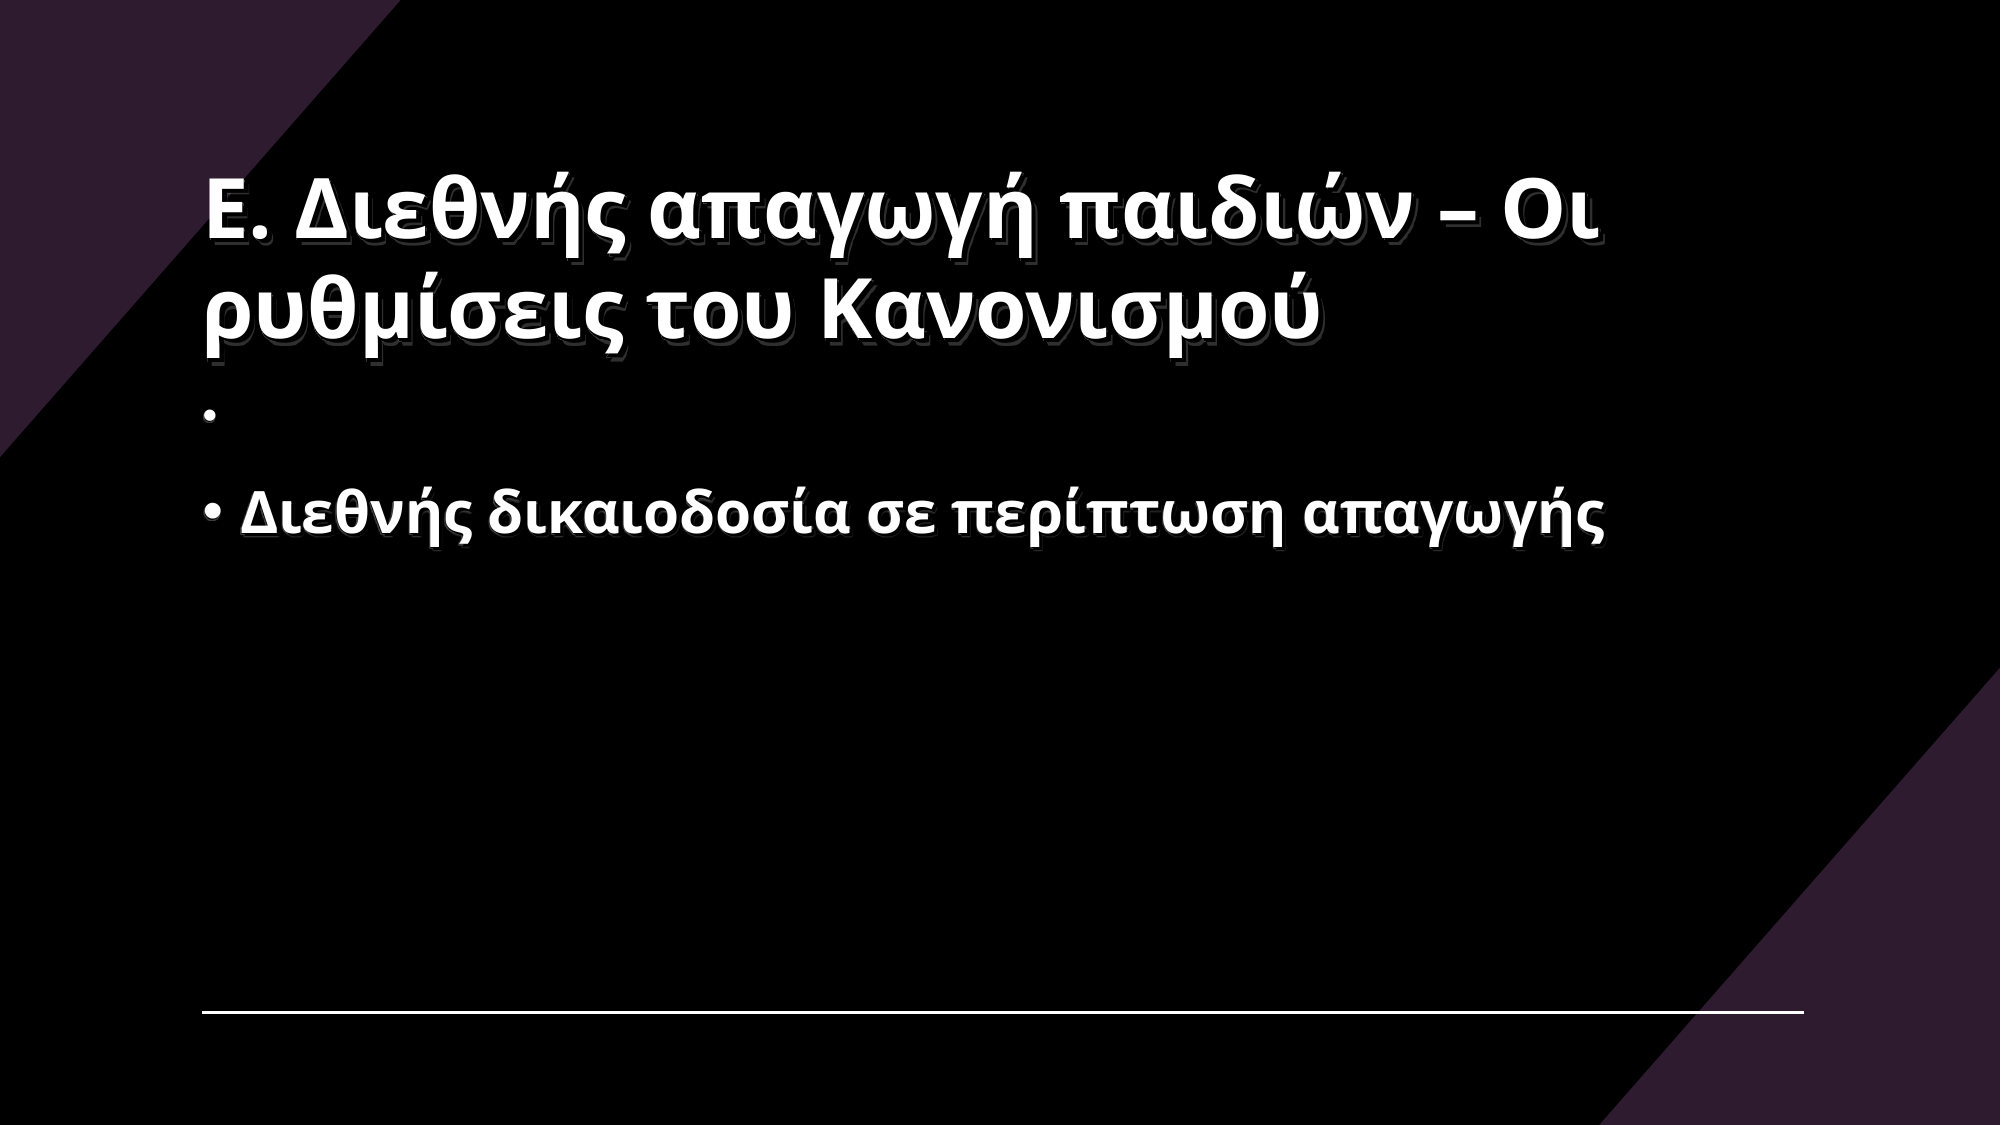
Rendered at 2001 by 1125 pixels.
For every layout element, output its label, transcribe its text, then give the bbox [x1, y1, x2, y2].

list Διεθνής δικαιοδοσία σε περίπτωση απαγωγής [187, 382, 1813, 968]
title Ε. Διεθνής απαγωγή παιδιών – Οι ρυθμίσεις του Κανονισμού [187, 143, 1813, 367]
